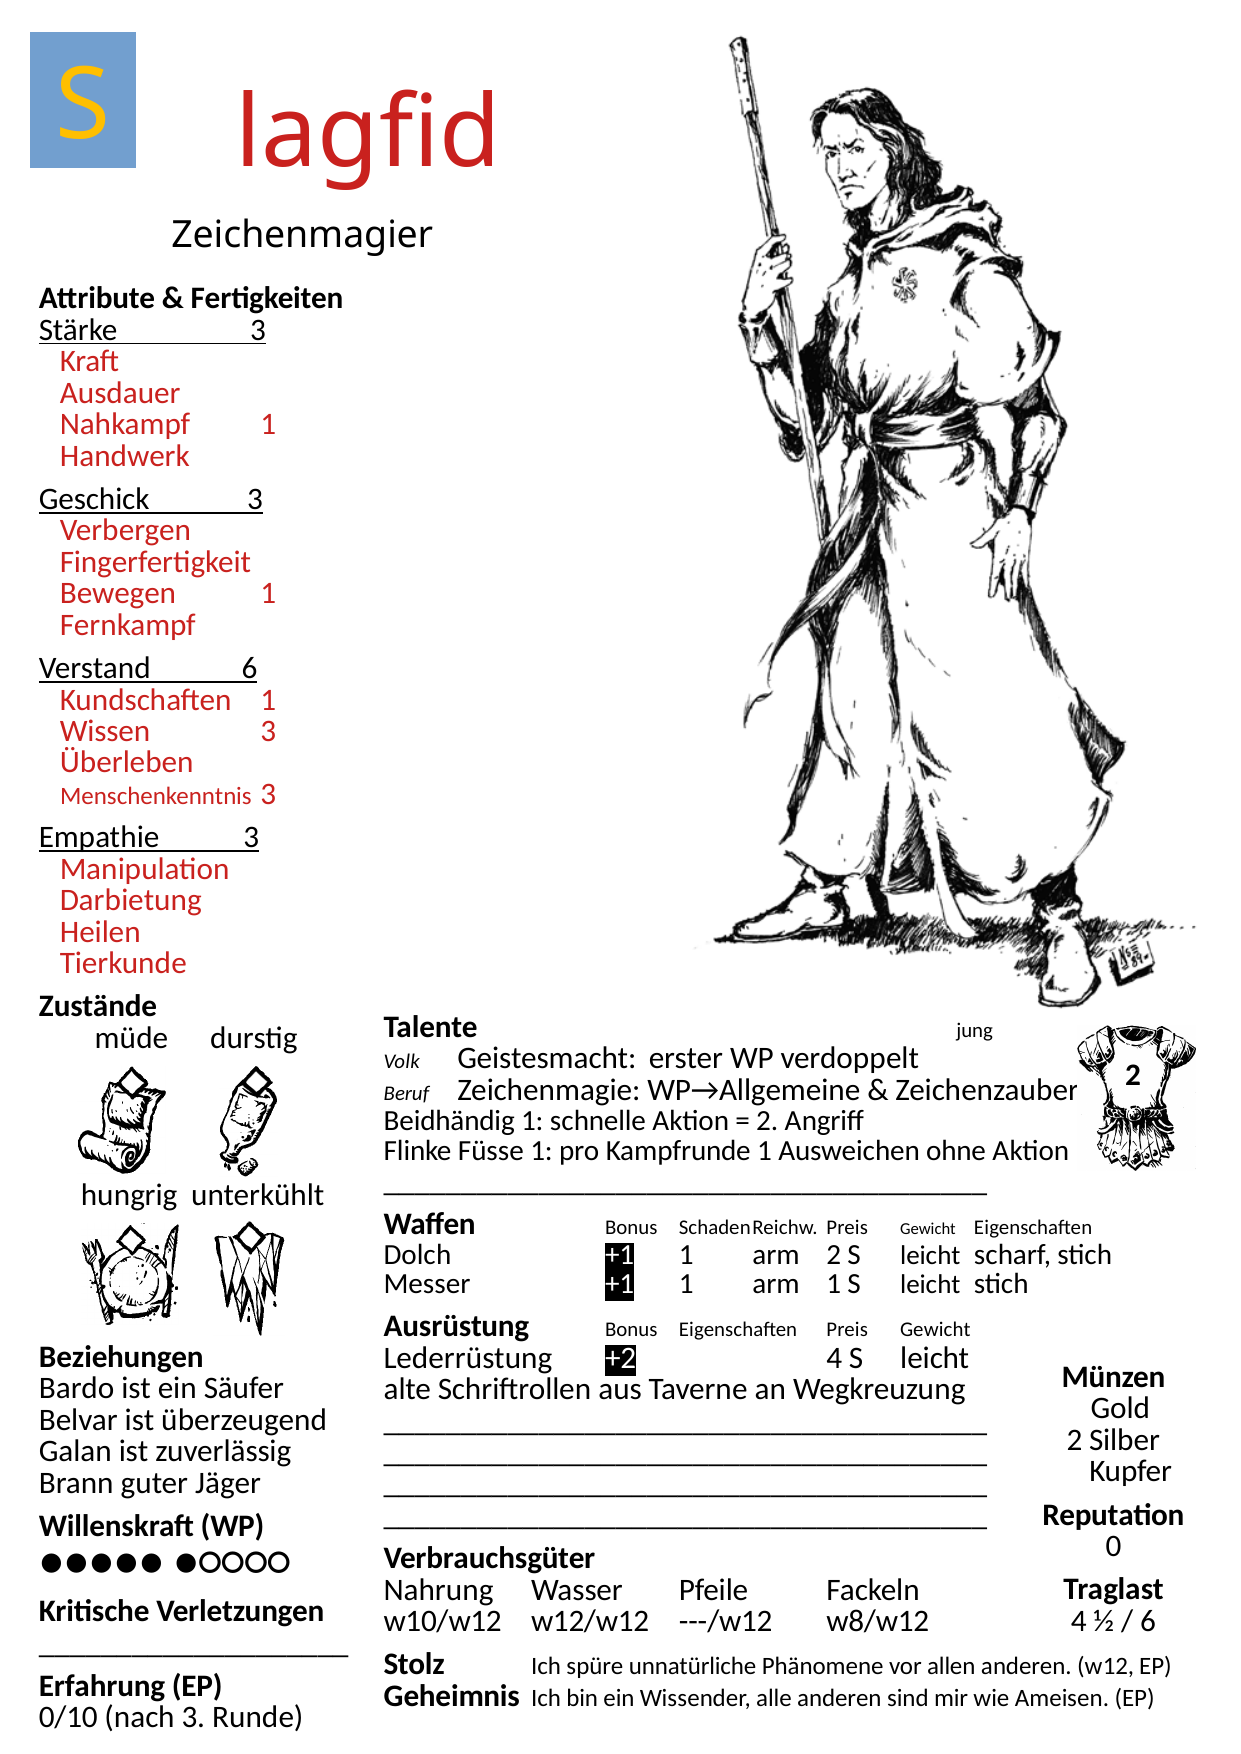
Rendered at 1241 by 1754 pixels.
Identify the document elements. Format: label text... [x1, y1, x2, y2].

picture [1077, 1025, 1196, 1054]
picture [77, 1066, 166, 1174]
text_box lagfid Zeichenmagier [221, 51, 666, 274]
picture [1077, 1101, 1196, 1171]
text_box Attribute & Fertigkeiten Stärke 3 Kraft Ausdauer Nahkampf 1 Handwerk Geschick 3 Verbergen Fingerfertigkeit Bewegen 1 Fernkampf Verstand 6 Kundschaften 1 Wissen 3 Überleben Menschenkenntnis 3 Empathie 3 Manipulation Darbietung Heilen Tierkunde Zustände müde durstig hungrig unterkühlt Beziehungen Bardo ist ein Säufer Belvar ist überzeugend Galan ist zuverlässig Brann guter Jäger Willenskraft (WP) ●●●●● ●○○○○ Kritische Verletzungen ____________________ Erfahrung (EP) 0/10 (nach 3. Runde) [24, 277, 381, 1734]
text_box S [14, 24, 240, 177]
text_box 2 [1030, 1054, 1236, 1101]
picture [219, 1066, 278, 1177]
picture [213, 1221, 285, 1337]
picture [81, 1223, 179, 1325]
text_box Zeichenmagier [156, 200, 557, 267]
picture [666, 21, 1220, 1019]
text_box Talente jung Volk Geistesmacht: erster WP verdoppelt Beruf Zeichenmagie: WP→Allgemeine & Zeichenzauber Beidhändig 1: schnelle Aktion = 2. Angriff Flinke Füsse 1: pro Kampfrunde 1 Ausweichen ohne Aktion _______________________________________ Waffen Bonus Schaden Reichw. Preis Gewicht Eigenschaften Dolch +1 1 arm 2 S leicht scharf, stich Messer +1 1 arm 1 S leicht stich Ausrüstung Bonus Eigenschaften Preis Gewicht Lederrüstung +2 4 S leicht alte Schriftrollen aus Taverne an Wegkreuzung _______________________________________ _______________________________________ _______________________________________ _______________________________________ Verbrauchsgüter Nahrung Wasser Pfeile Fackeln w10/w12 w12/w12 ---/w12 w8/w12 Stolz Ich spüre unnatürliche Phänomene vor allen anderen. (w12, EP) Geheimnis Ich bin ein Wissender, alle anderen sind mir wie Ameisen. (EP) [368, 1006, 1202, 1726]
text_box Münzen Gold 2 Silber Kupfer Reputation 0 Traglast 4 ½ / 6 [1025, 1356, 1202, 1647]
